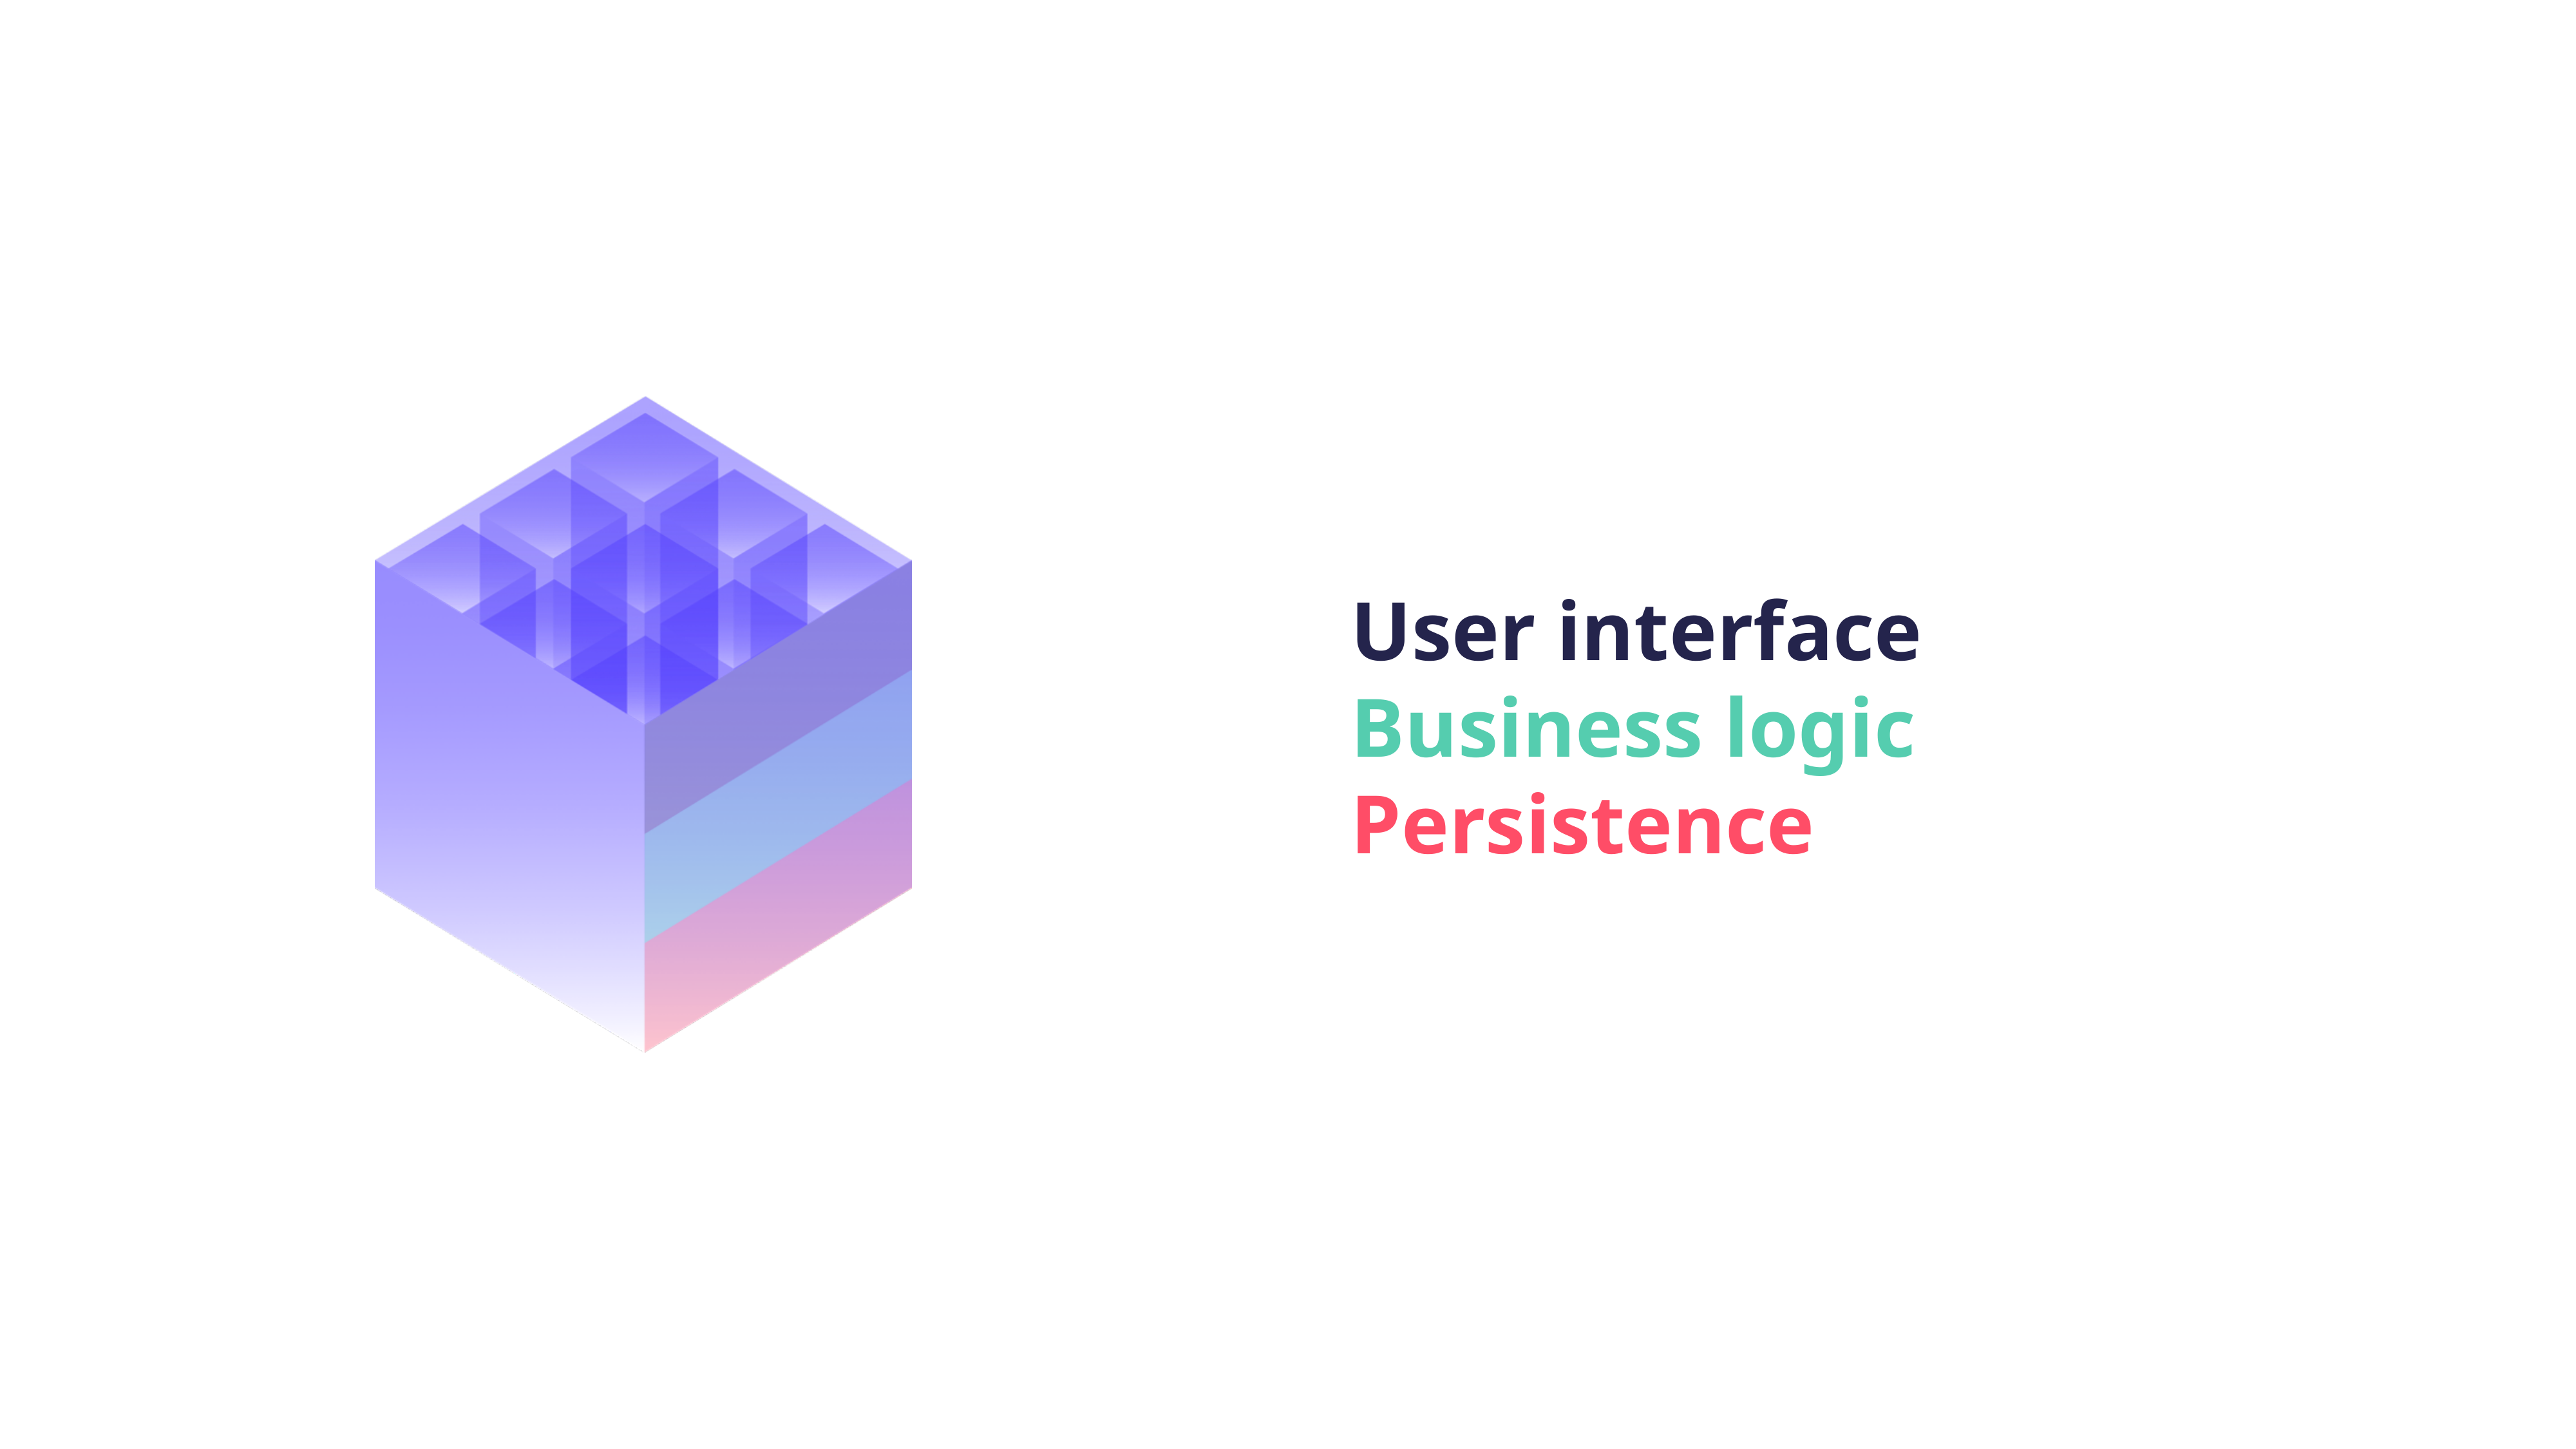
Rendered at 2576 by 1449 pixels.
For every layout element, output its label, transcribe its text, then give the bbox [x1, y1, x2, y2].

list User interface Business logic Persistence [1350, 127, 2422, 1322]
picture [375, 396, 912, 1053]
